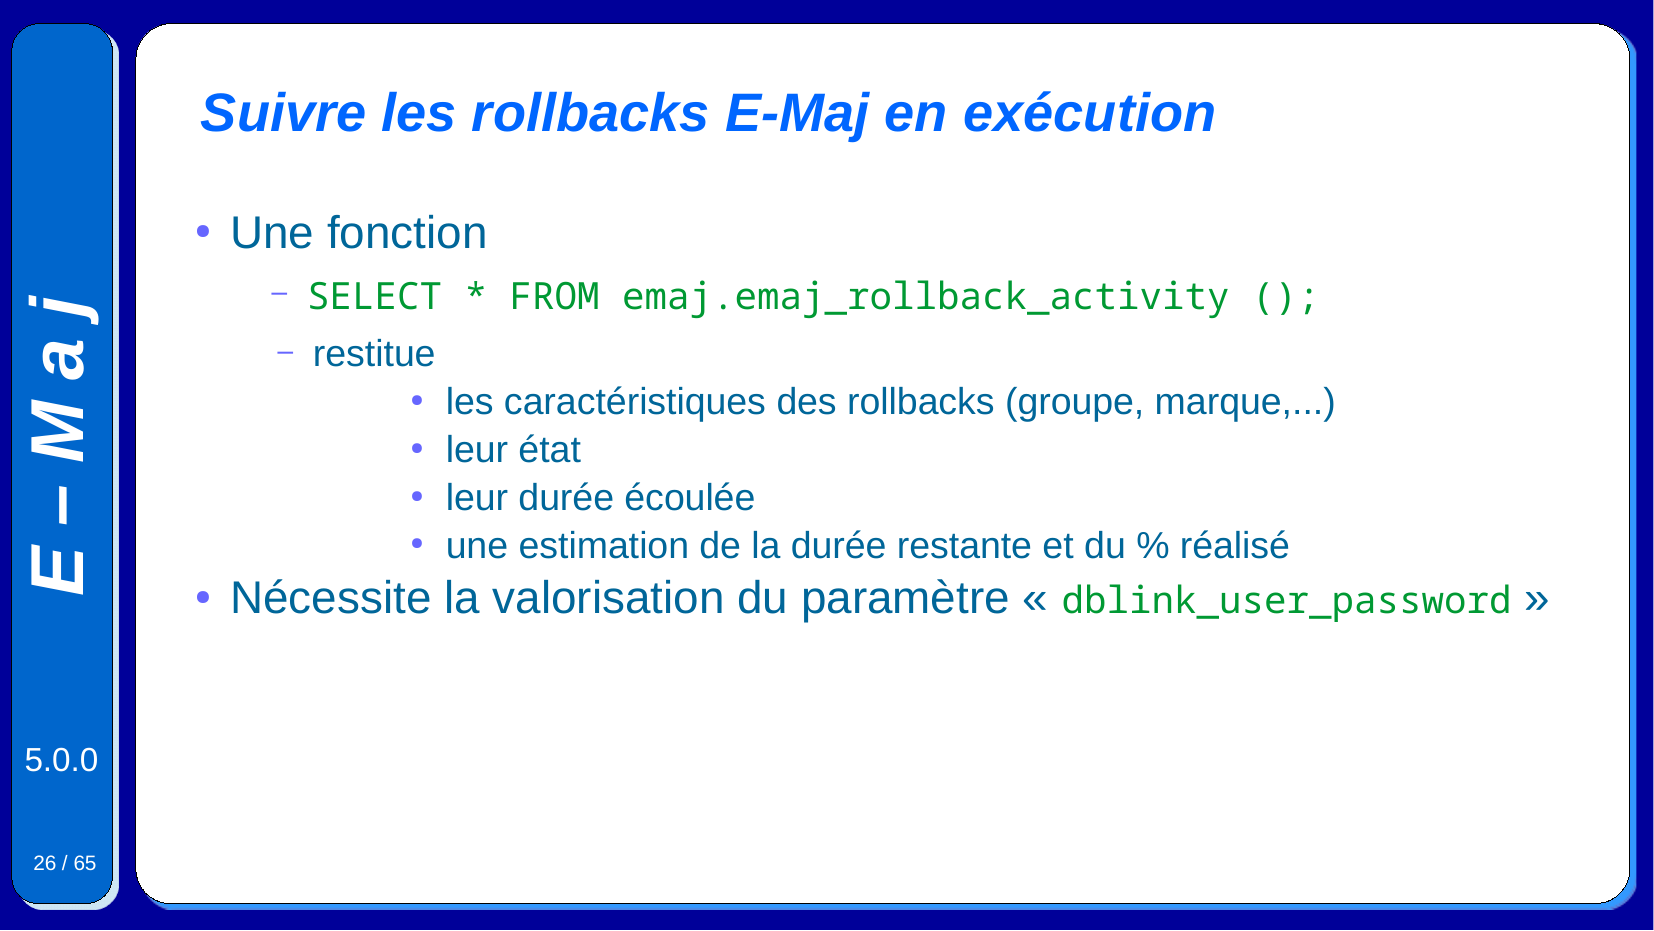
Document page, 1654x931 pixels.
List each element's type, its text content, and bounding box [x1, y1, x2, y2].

title Suivre les rollbacks E-Maj en exécution [200, 34, 1575, 191]
list Une fonction SELECT * FROM emaj.emaj_rollback_activity (); restitue les caractéristiques des rollbacks (groupe, marque,...) leur état leur durée écoulée une estimation de la durée restante et du % réalisé Nécessite la valorisation du paramètre « dblink_user_password » [177, 206, 1587, 827]
